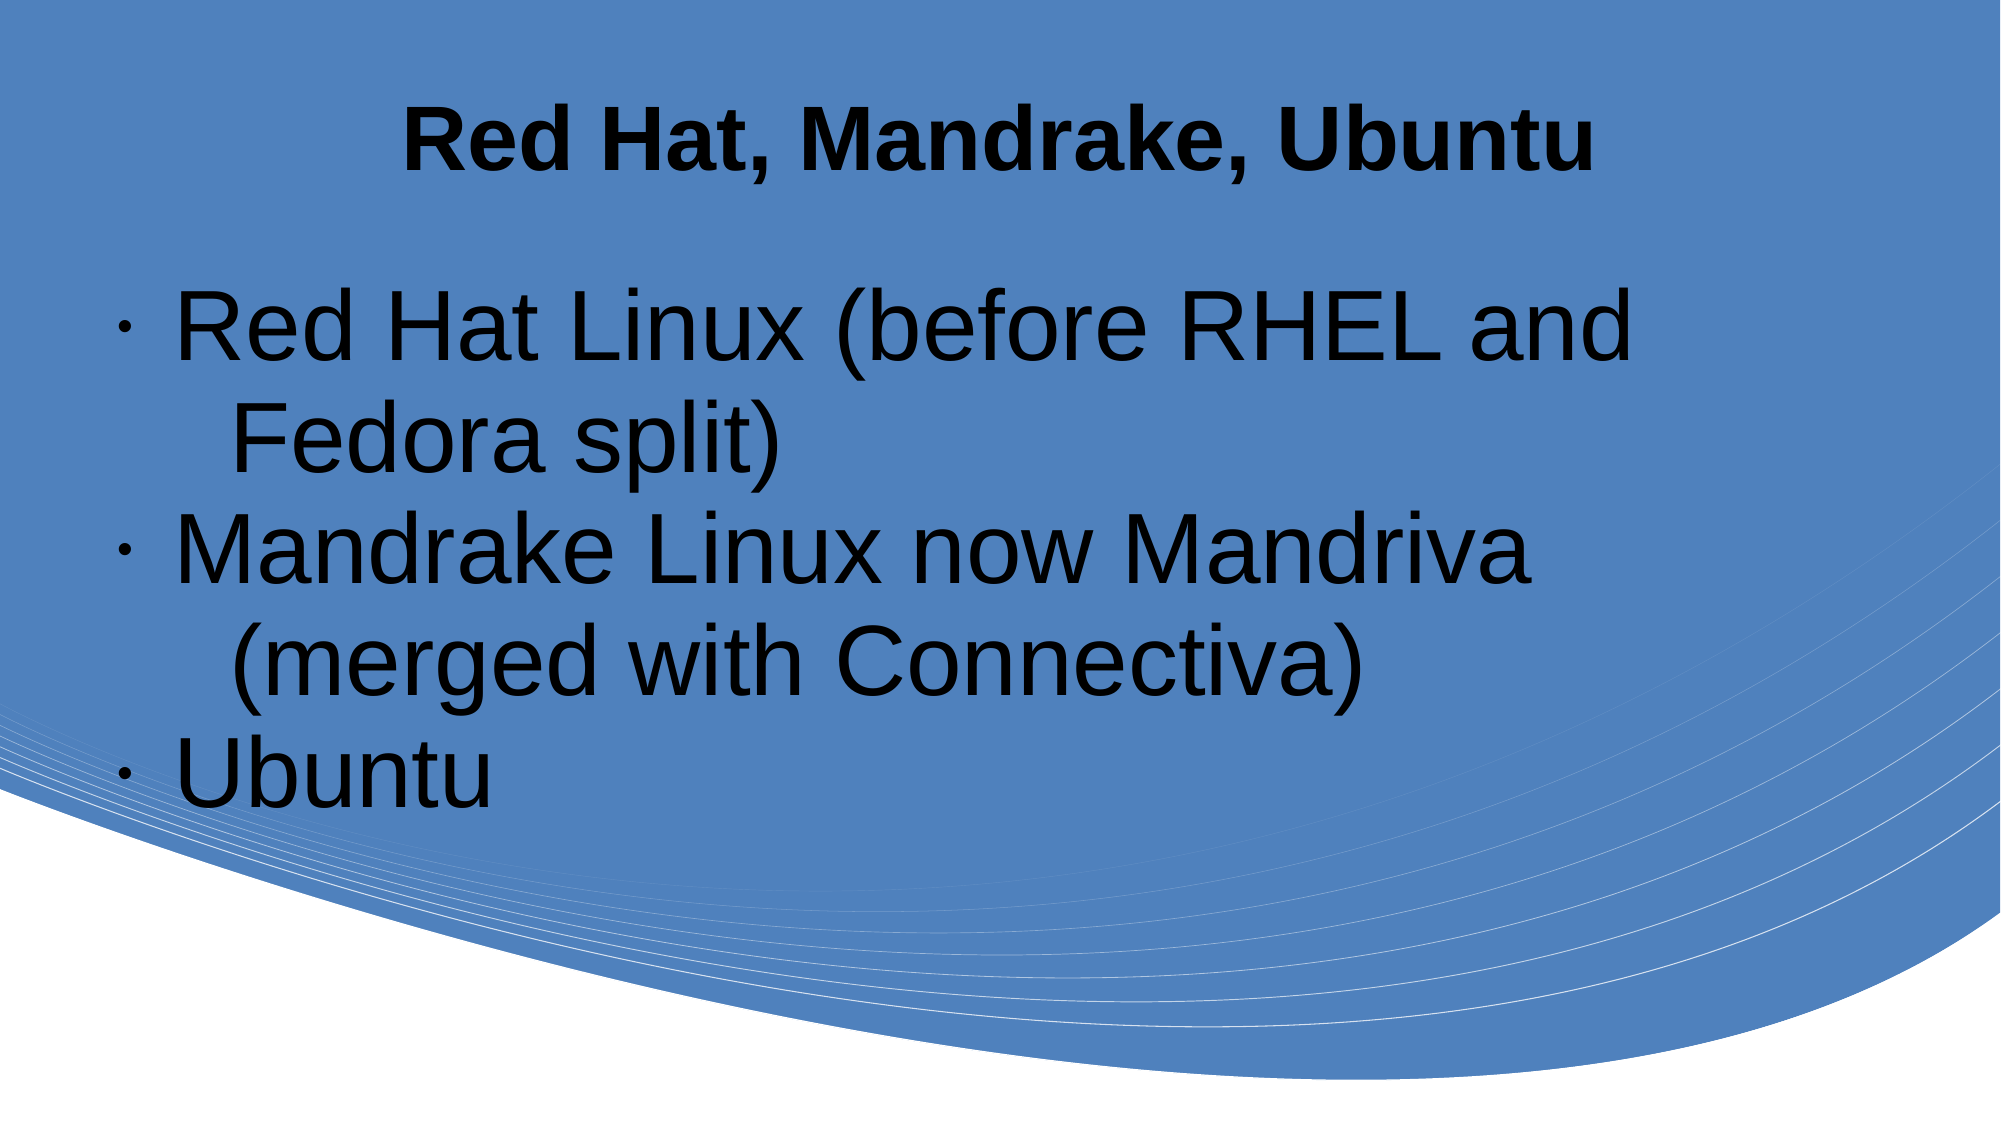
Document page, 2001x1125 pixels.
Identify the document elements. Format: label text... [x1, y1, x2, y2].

list Red Hat Linux (before RHEL and Fedora split) Mandrake Linux now Mandriva (merged with Connectiva) Ubuntu [99, 262, 1900, 1005]
title Red Hat, Mandrake, Ubuntu [99, 45, 1900, 233]
